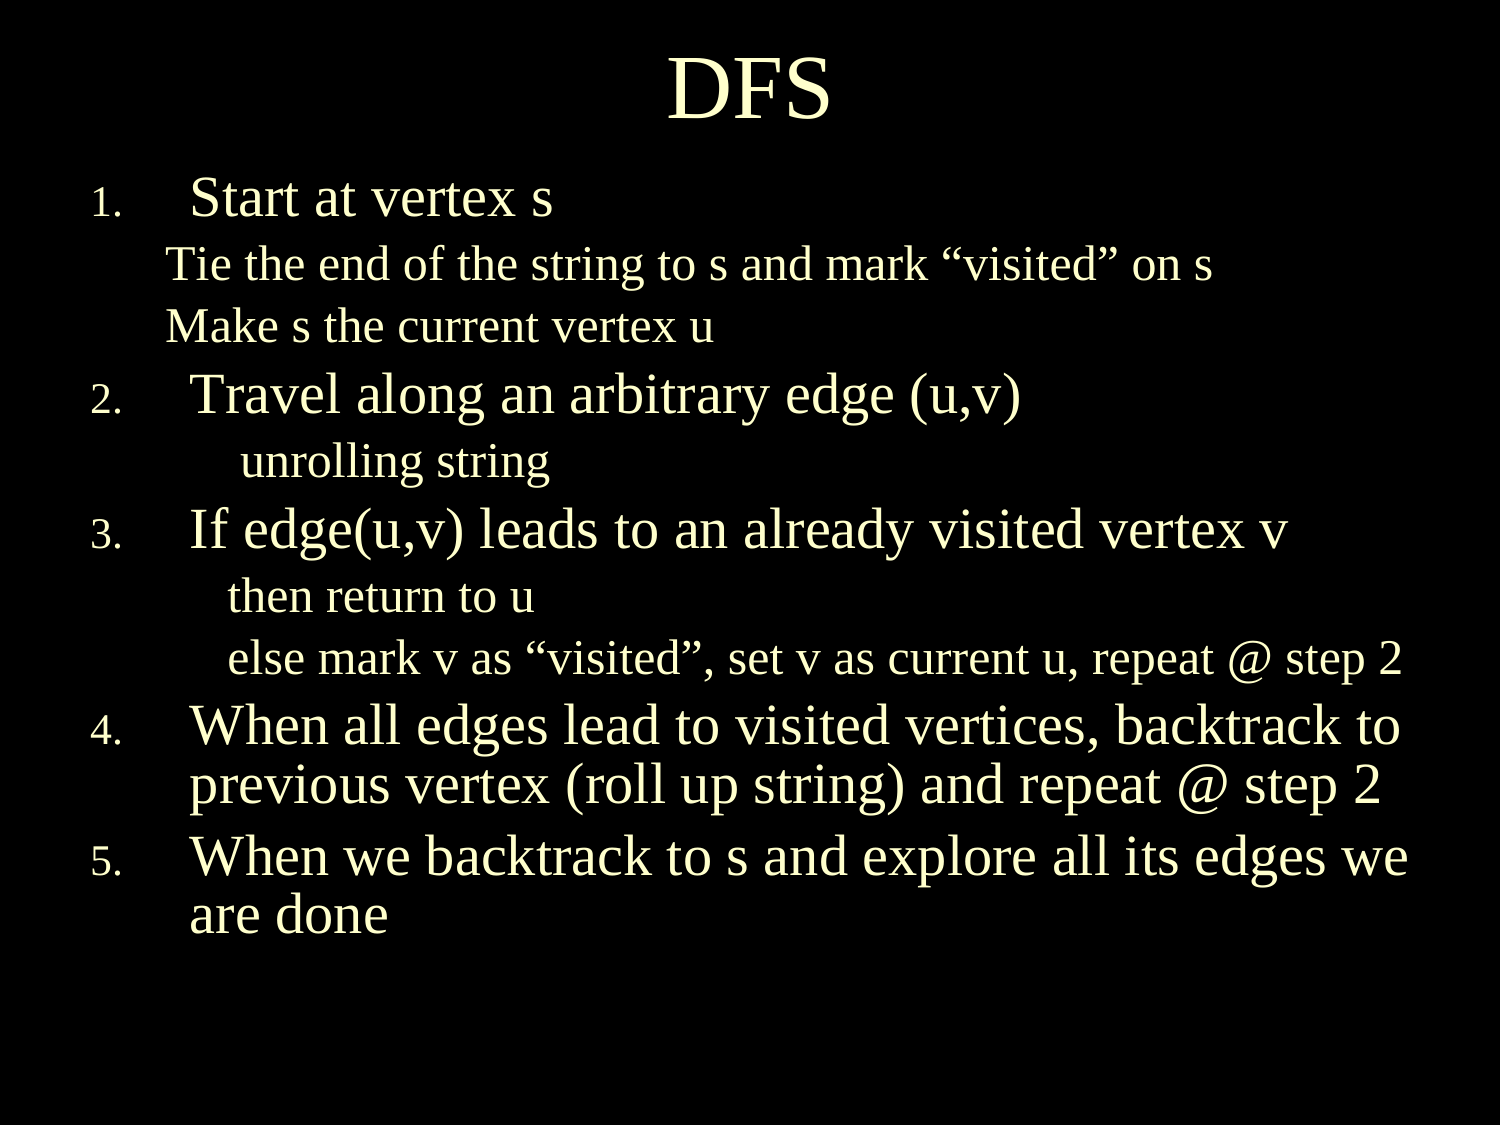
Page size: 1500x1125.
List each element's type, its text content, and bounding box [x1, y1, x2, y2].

list Start at vertex s Tie the end of the string to s and mark “visited” on s Make s the current vertex u Travel along an arbitrary edge (u,v) unrolling string If edge(u,v) leads to an already visited vertex v then return to u else mark v as “visited”, set v as current u, repeat @ step 2 When all edges lead to visited vertices, backtrack to previous vertex (roll up string) and repeat @ step 2 When we backtrack to s and explore all its edges we are done [75, 162, 1482, 1026]
title DFS [22, 24, 1480, 150]
